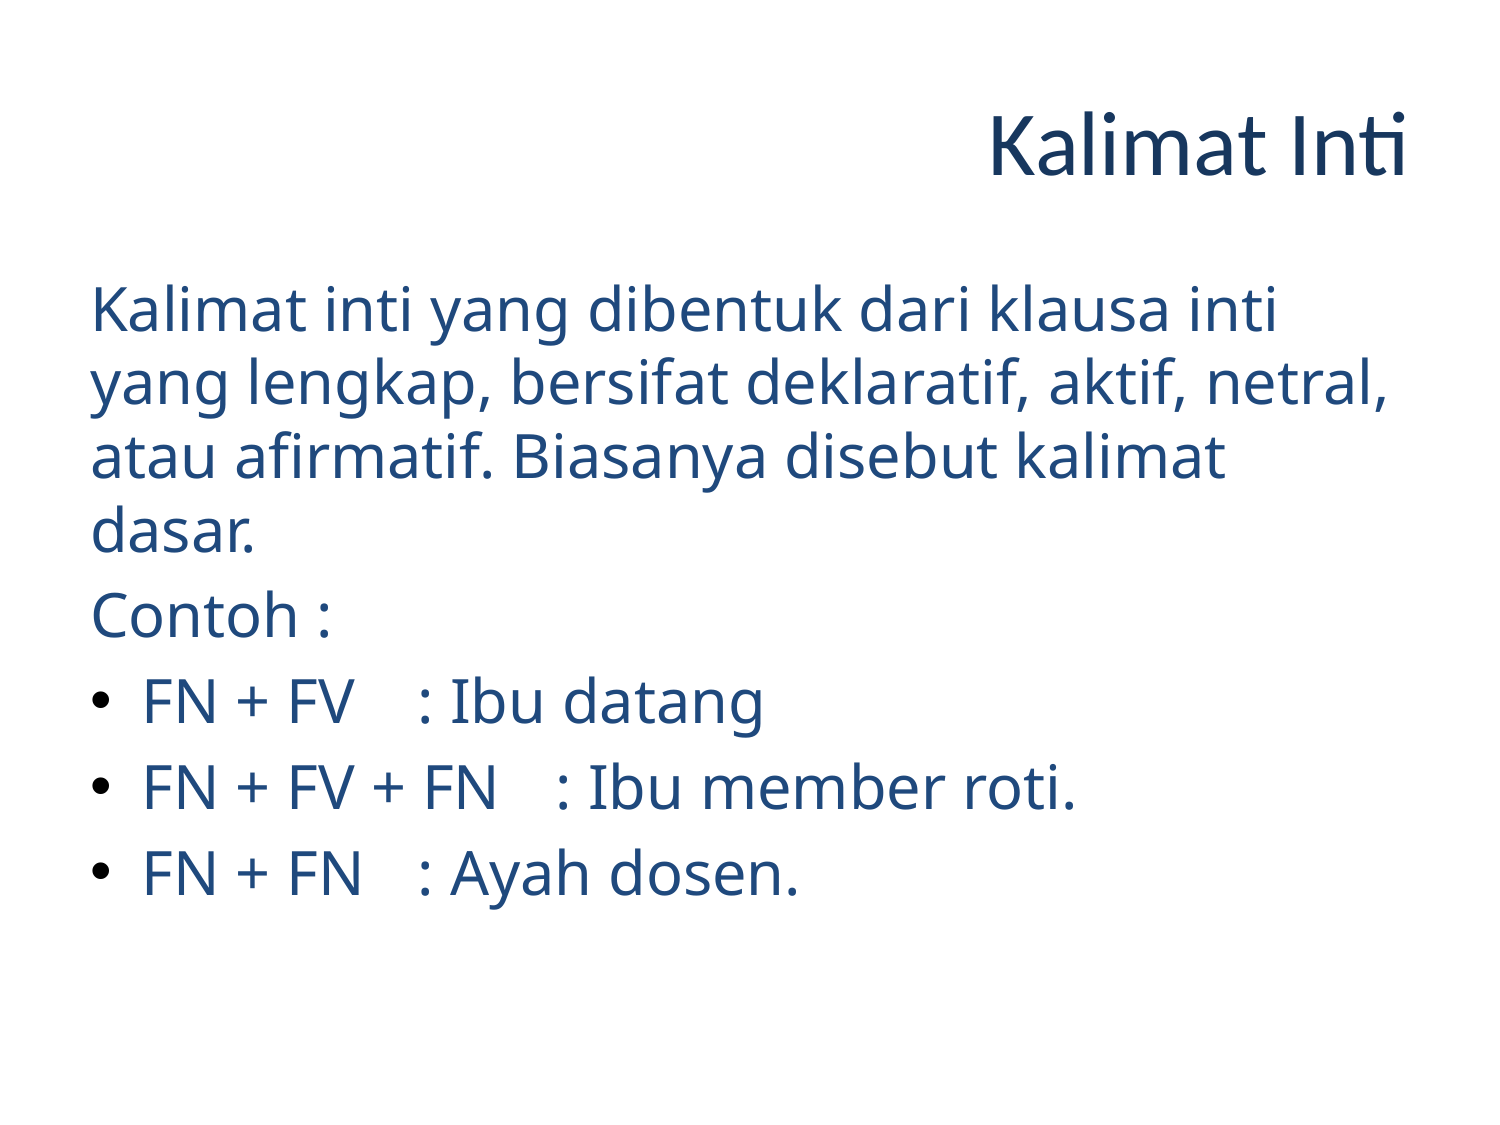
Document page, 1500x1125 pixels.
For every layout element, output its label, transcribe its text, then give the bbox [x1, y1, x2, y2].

title Kalimat Inti [75, 45, 1425, 233]
list Kalimat inti yang dibentuk dari klausa inti yang lengkap, bersifat deklaratif, aktif, netral, atau afirmatif. Biasanya disebut kalimat dasar. Contoh : FN + FV : Ibu datang FN + FV + FN : Ibu member roti. FN + FN : Ayah dosen. [75, 262, 1425, 1005]
